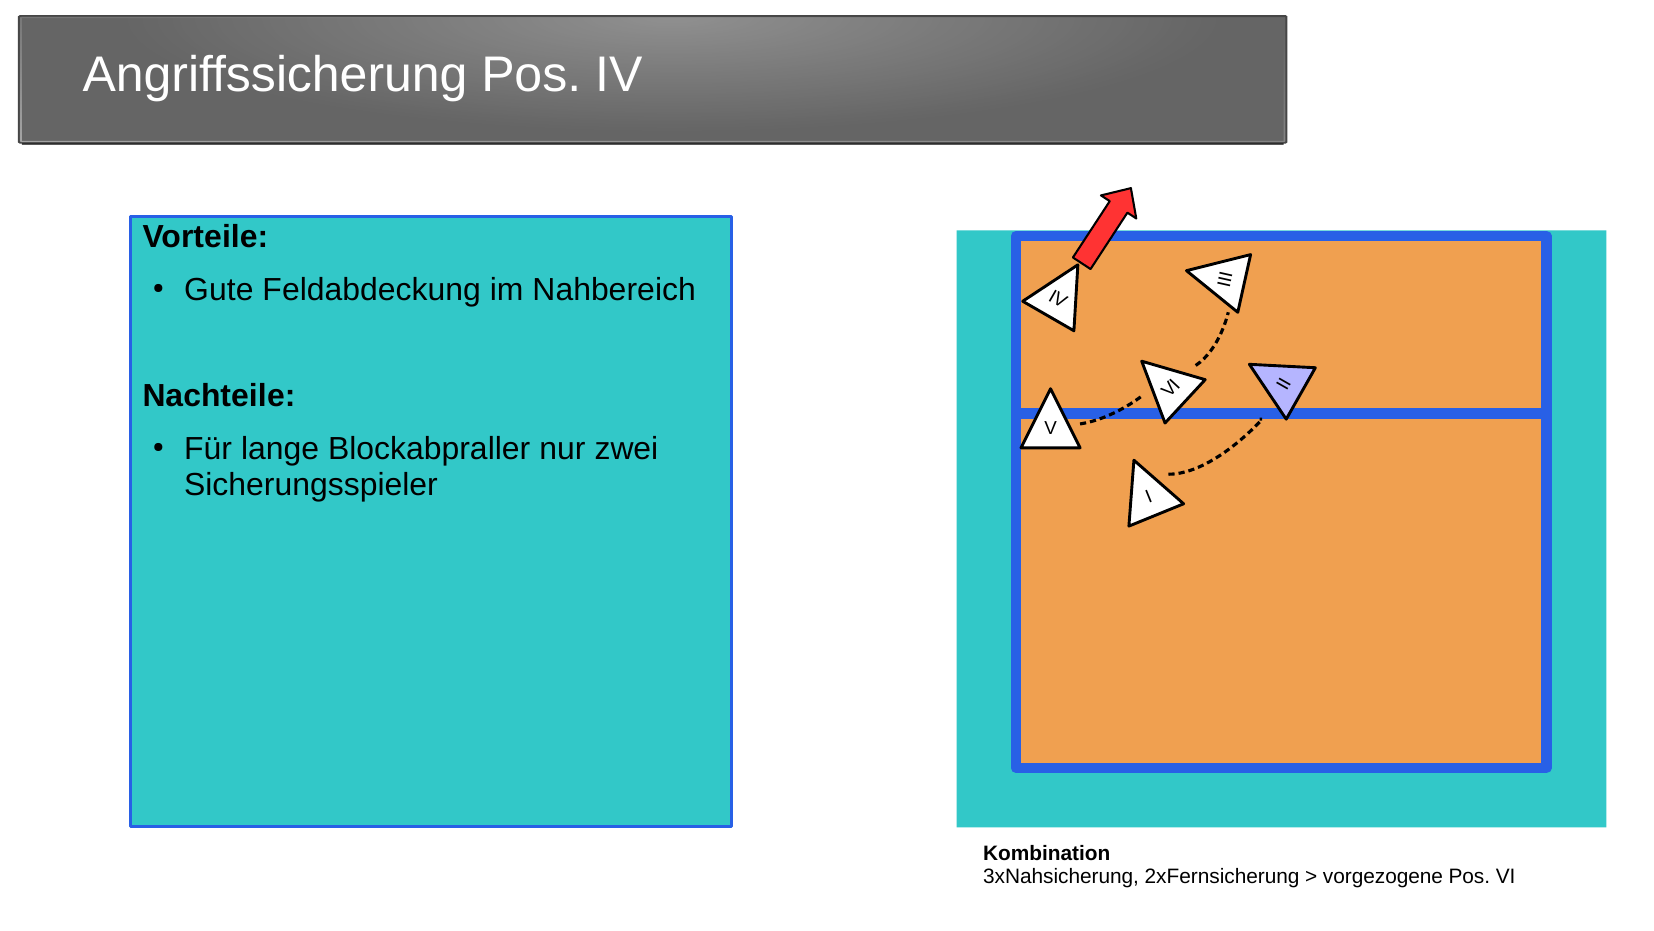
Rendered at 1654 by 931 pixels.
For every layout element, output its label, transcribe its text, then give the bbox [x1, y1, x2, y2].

text_box V [1021, 388, 1081, 448]
text_box III [1186, 254, 1251, 313]
text_box Kombination 3xNahsicherung, 2xFernsicherung > vorgezogene Pos. VI [968, 833, 1607, 919]
title Angriffssicherung Pos. IV [82, 29, 1235, 119]
text_box II [1249, 364, 1316, 420]
text_box [1072, 188, 1137, 270]
list Vorteile: Gute Feldabdeckung im Nahbereich Nachteile: Für lange Blockabpraller nur zwei Sicherungsspieler d [130, 216, 732, 827]
text_box IV [1022, 264, 1078, 331]
text_box I [1128, 460, 1184, 527]
text_box VI [1141, 361, 1206, 424]
